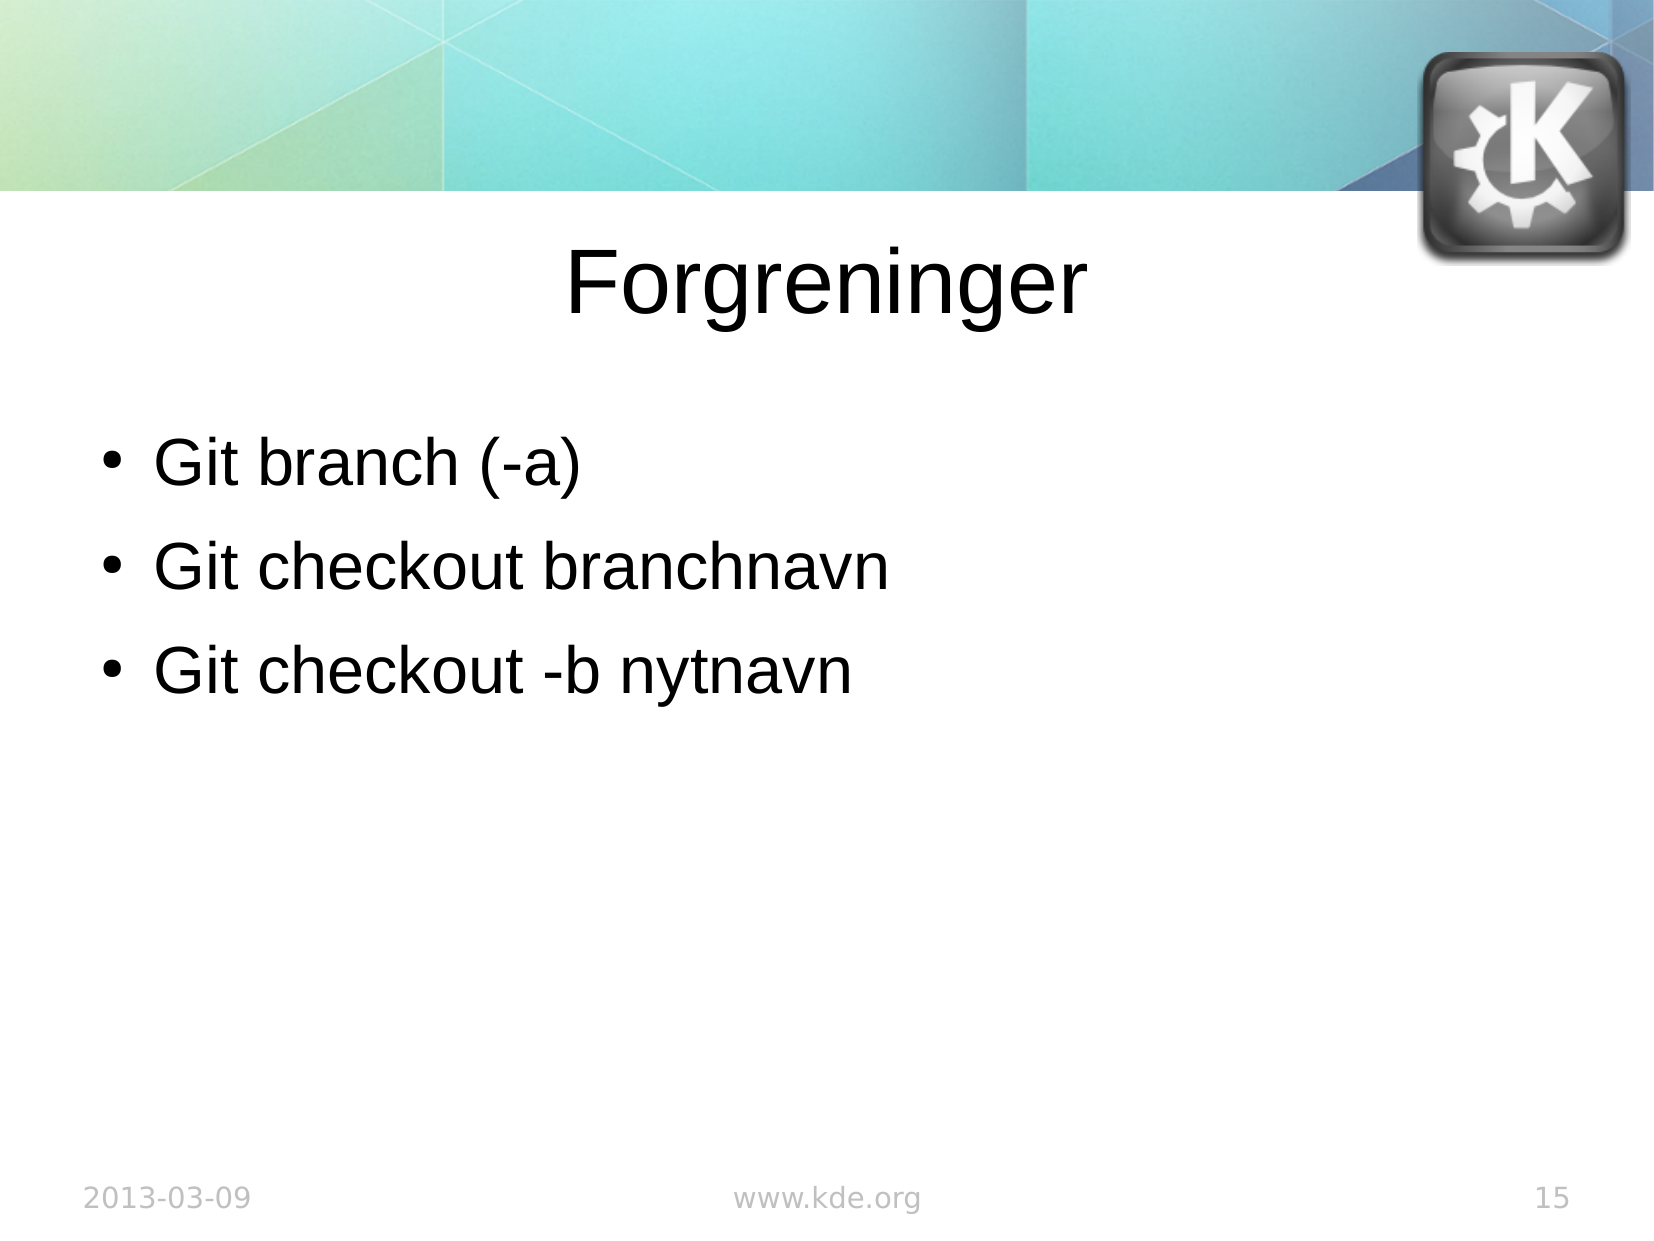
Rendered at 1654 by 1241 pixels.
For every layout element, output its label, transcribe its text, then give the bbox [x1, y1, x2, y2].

title Forgreninger [82, 178, 1571, 386]
list Git branch (-a) Git checkout branchnavn Git checkout -b nytnavn [82, 424, 1571, 1144]
picture [0, 0, 1654, 191]
